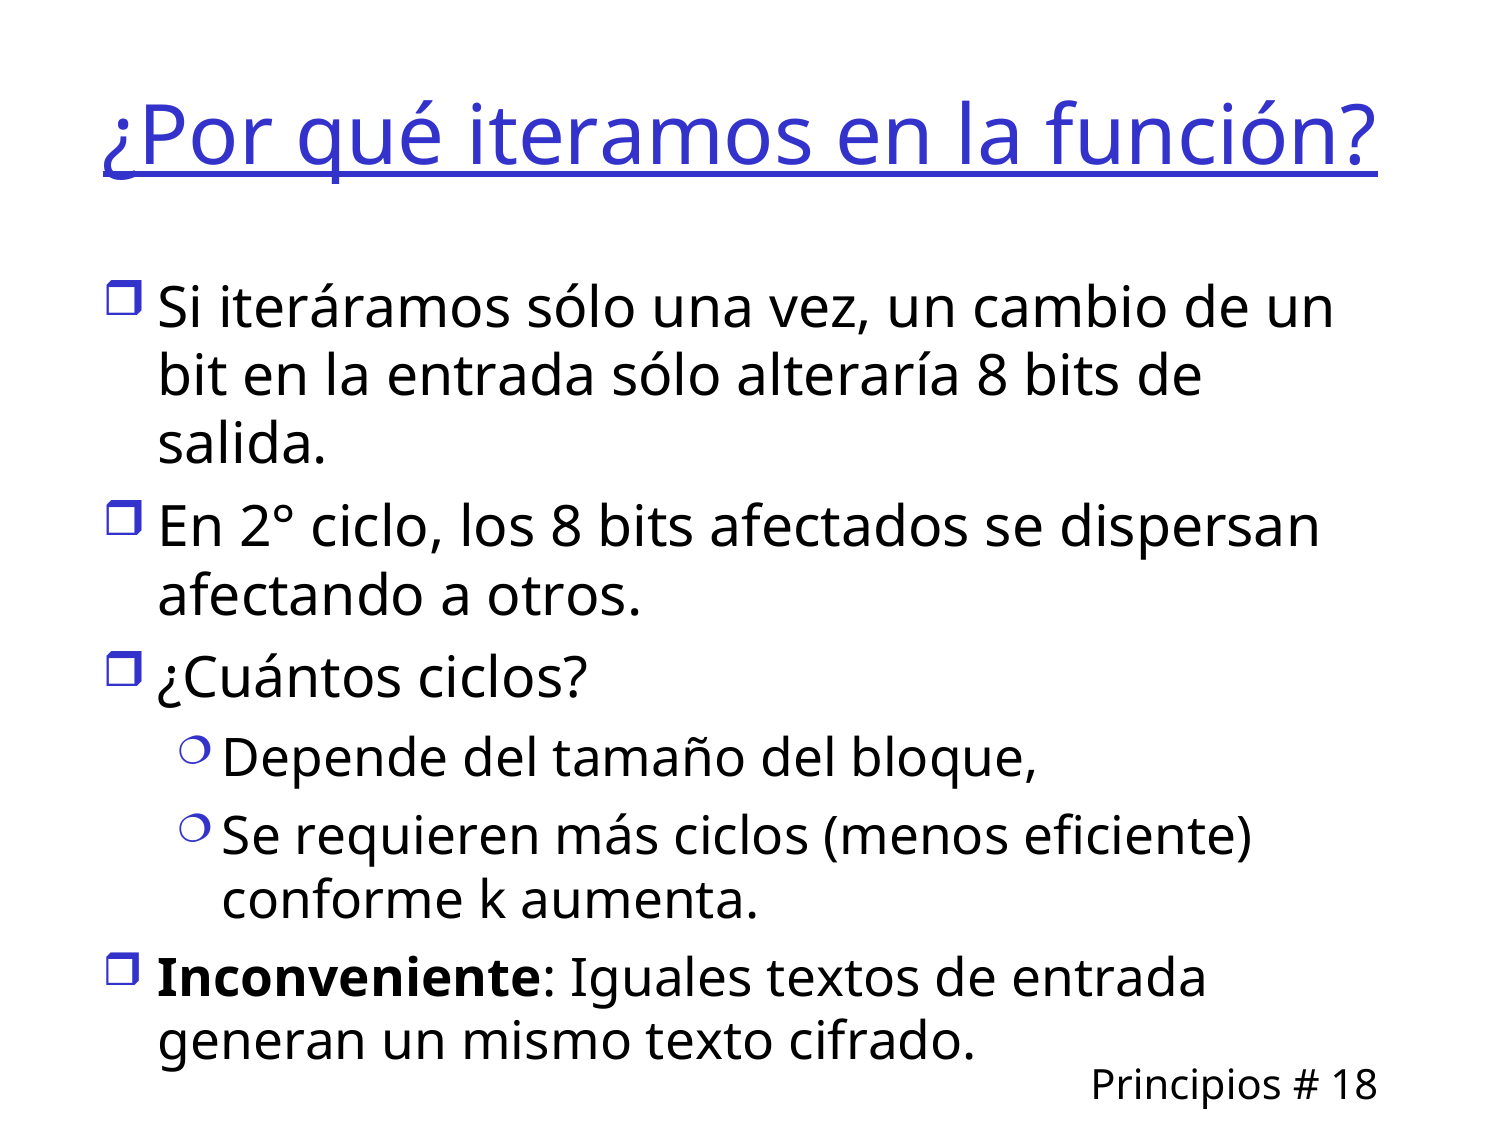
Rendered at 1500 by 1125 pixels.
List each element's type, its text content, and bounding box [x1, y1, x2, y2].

list Si iteráramos sólo una vez, un cambio de un bit en la entrada sólo alteraría 8 bits de salida. En 2° ciclo, los 8 bits afectados se dispersan afectando a otros. ¿Cuántos ciclos? Depende del tamaño del bloque, Se requieren más ciclos (menos eficiente) conforme k aumenta. Inconveniente: Iguales textos de entrada generan un mismo texto cifrado. [87, 262, 1363, 1080]
title ¿Por qué iteramos en la función? [87, 23, 1485, 239]
